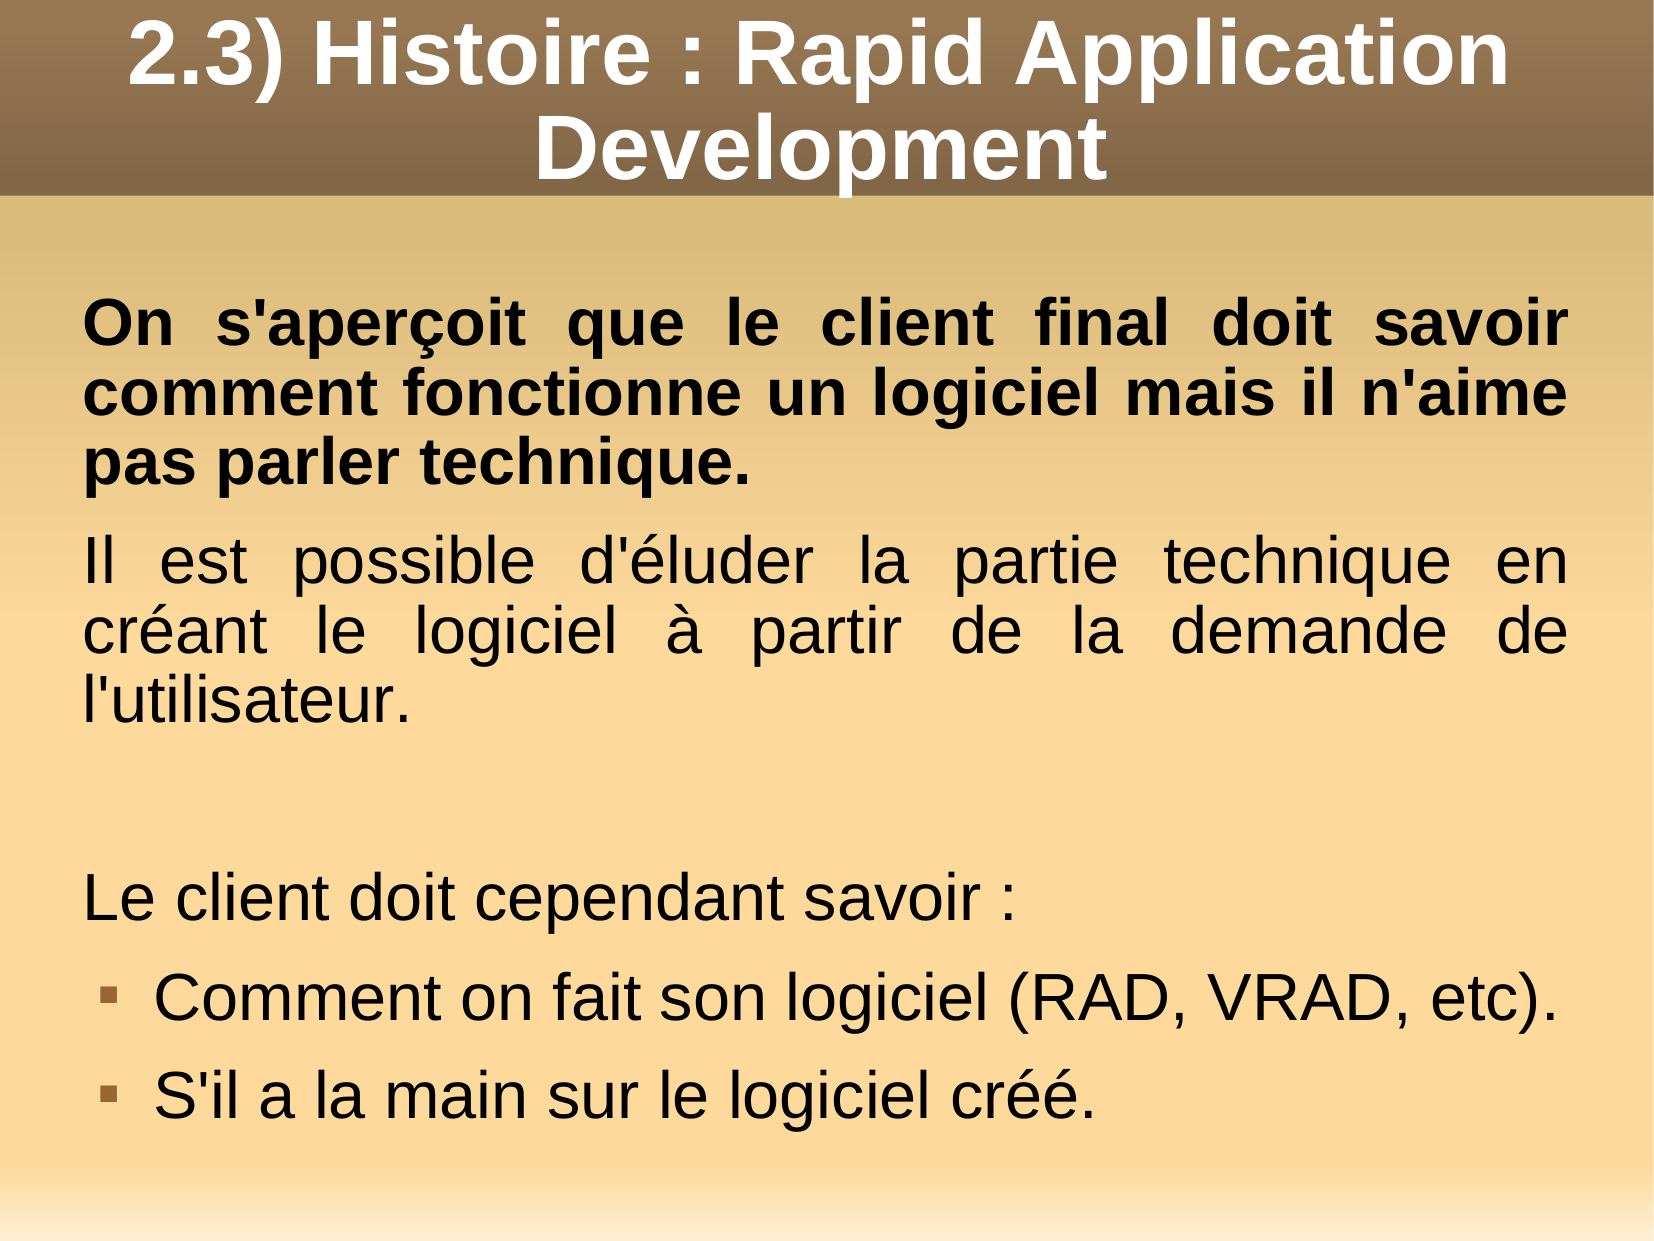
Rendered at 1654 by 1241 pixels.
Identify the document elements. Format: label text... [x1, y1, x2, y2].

list On s'aperçoit que le client final doit savoir comment fonctionne un logiciel mais il n'aime pas parler technique. Il est possible d'éluder la partie technique en créant le logiciel à partir de la demande de l'utilisateur. Le client doit cependant savoir : Comment on fait son logiciel (RAD, VRAD, etc). S'il a la main sur le logiciel créé. [82, 290, 1571, 1139]
title 2.3) Histoire : Rapid Application Development [76, 4, 1565, 203]
picture [0, 0, 1654, 1241]
